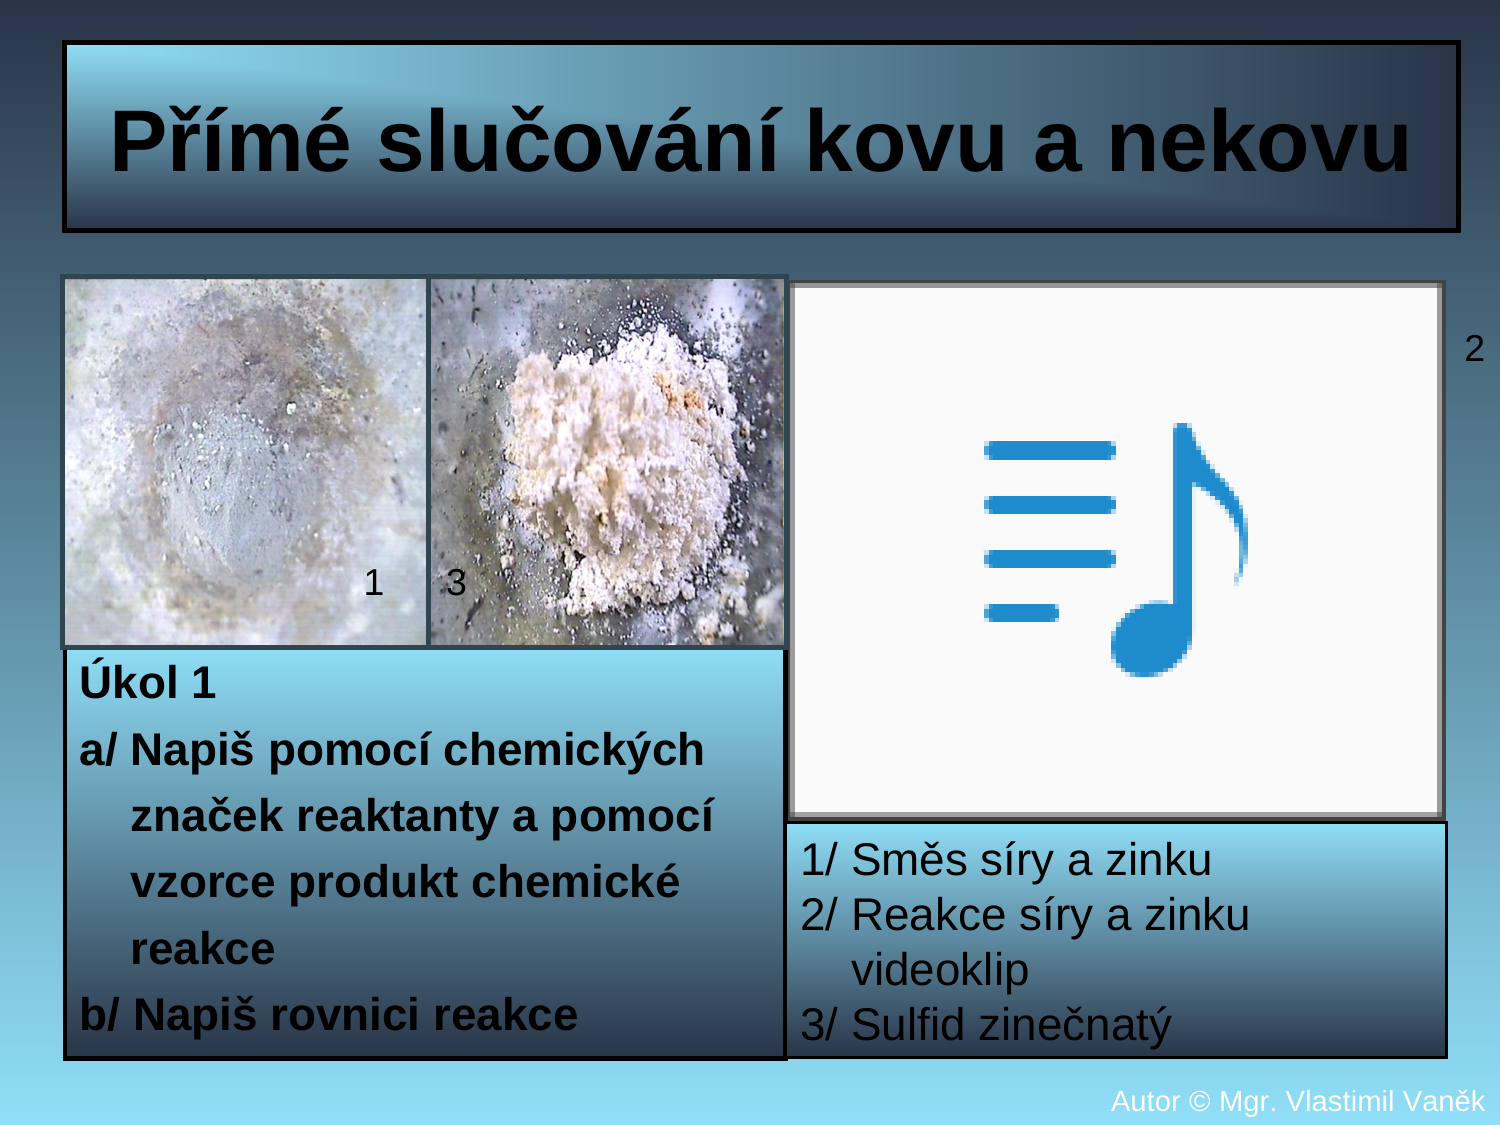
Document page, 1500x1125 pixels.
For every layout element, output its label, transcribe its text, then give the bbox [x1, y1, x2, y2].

picture [430, 278, 785, 646]
text_box 3 [431, 550, 482, 612]
title Přímé slučování kovu a nekovu [64, 42, 1459, 231]
list Úkol 1 a/ Napiš pomocí chemických značek reaktanty a pomocí vzorce produkt chemické reakce b/ Napiš rovnici reakce [64, 650, 786, 1059]
text_box 1 [348, 550, 400, 612]
text_box [788, 278, 1447, 822]
text_box Autor © Mgr. Vlastimil Vaněk [1096, 1074, 1500, 1125]
text_box 1/ Směs síry a zinku 2/ Reakce síry a zinku videoklip 3/ Sulfid zinečnatý [785, 822, 1447, 1058]
text_box [64, 278, 426, 646]
text_box 2 [1449, 315, 1500, 377]
